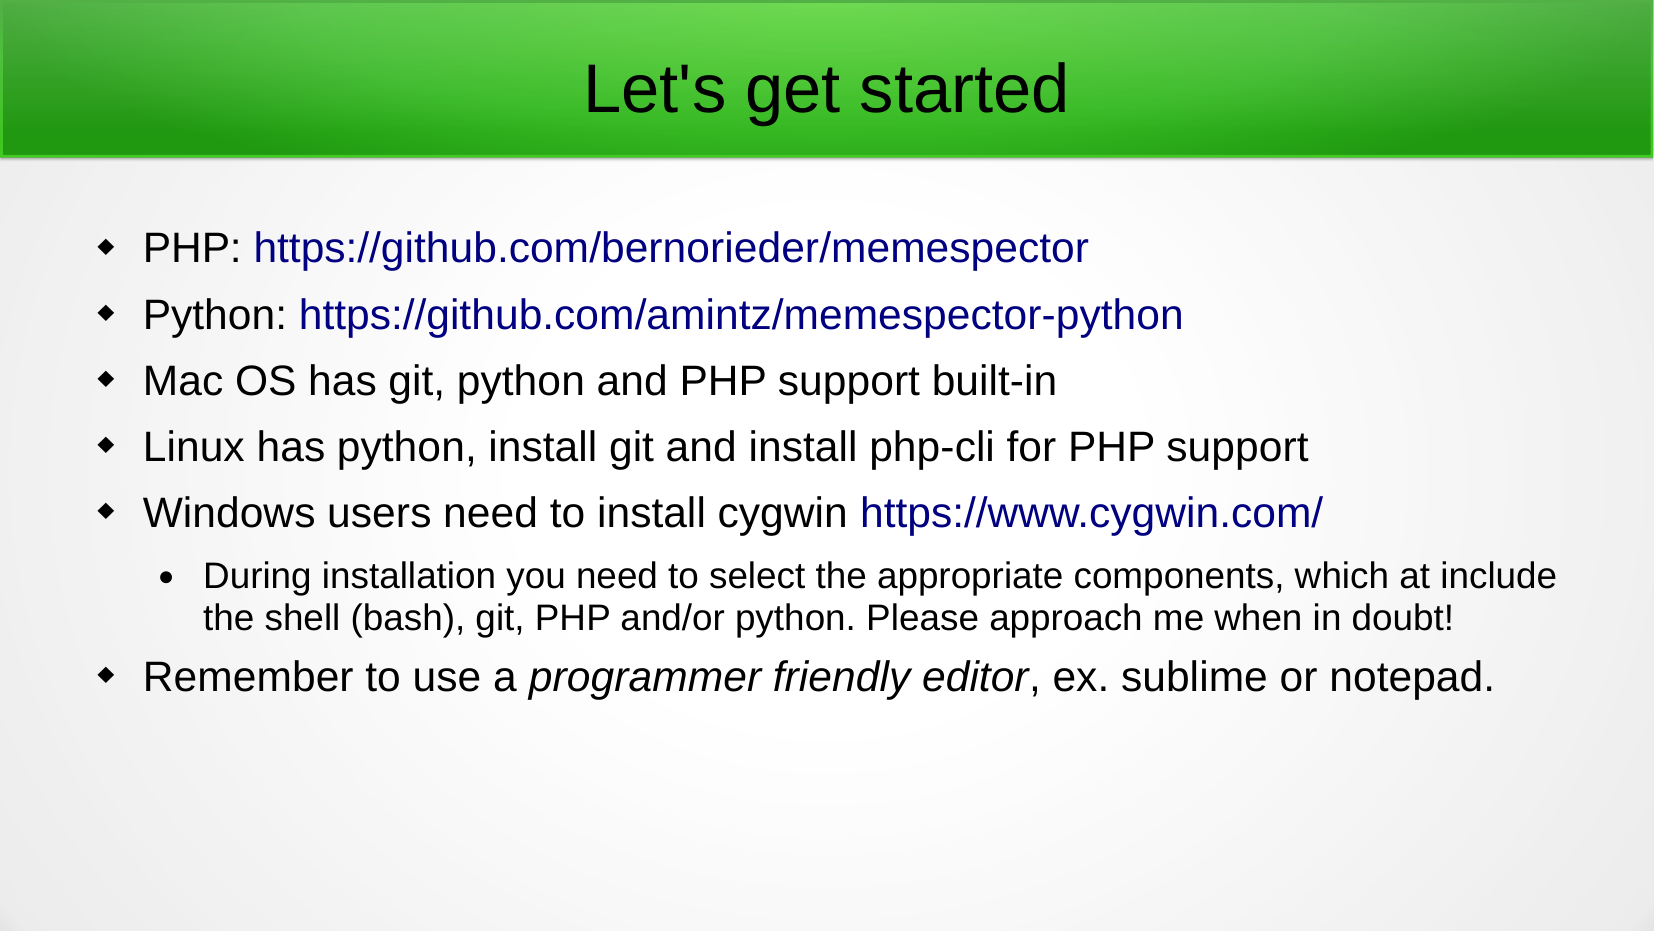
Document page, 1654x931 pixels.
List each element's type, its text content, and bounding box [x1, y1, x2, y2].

title Let's get started [82, 35, 1571, 142]
list PHP: https://github.com/bernorieder/memespector Python: https://github.com/amintz/memespector-python Mac OS has git, python and PHP support built-in Linux has python, install git and install php-cli for PHP support Windows users need to install cygwin https://www.cygwin.com/ During installation you need to select the appropriate components, which at include the shell (bash), git, PHP and/or python. Please approach me when in doubt! Remember to use a programmer friendly editor, ex. sublime or notepad. [82, 224, 1571, 764]
